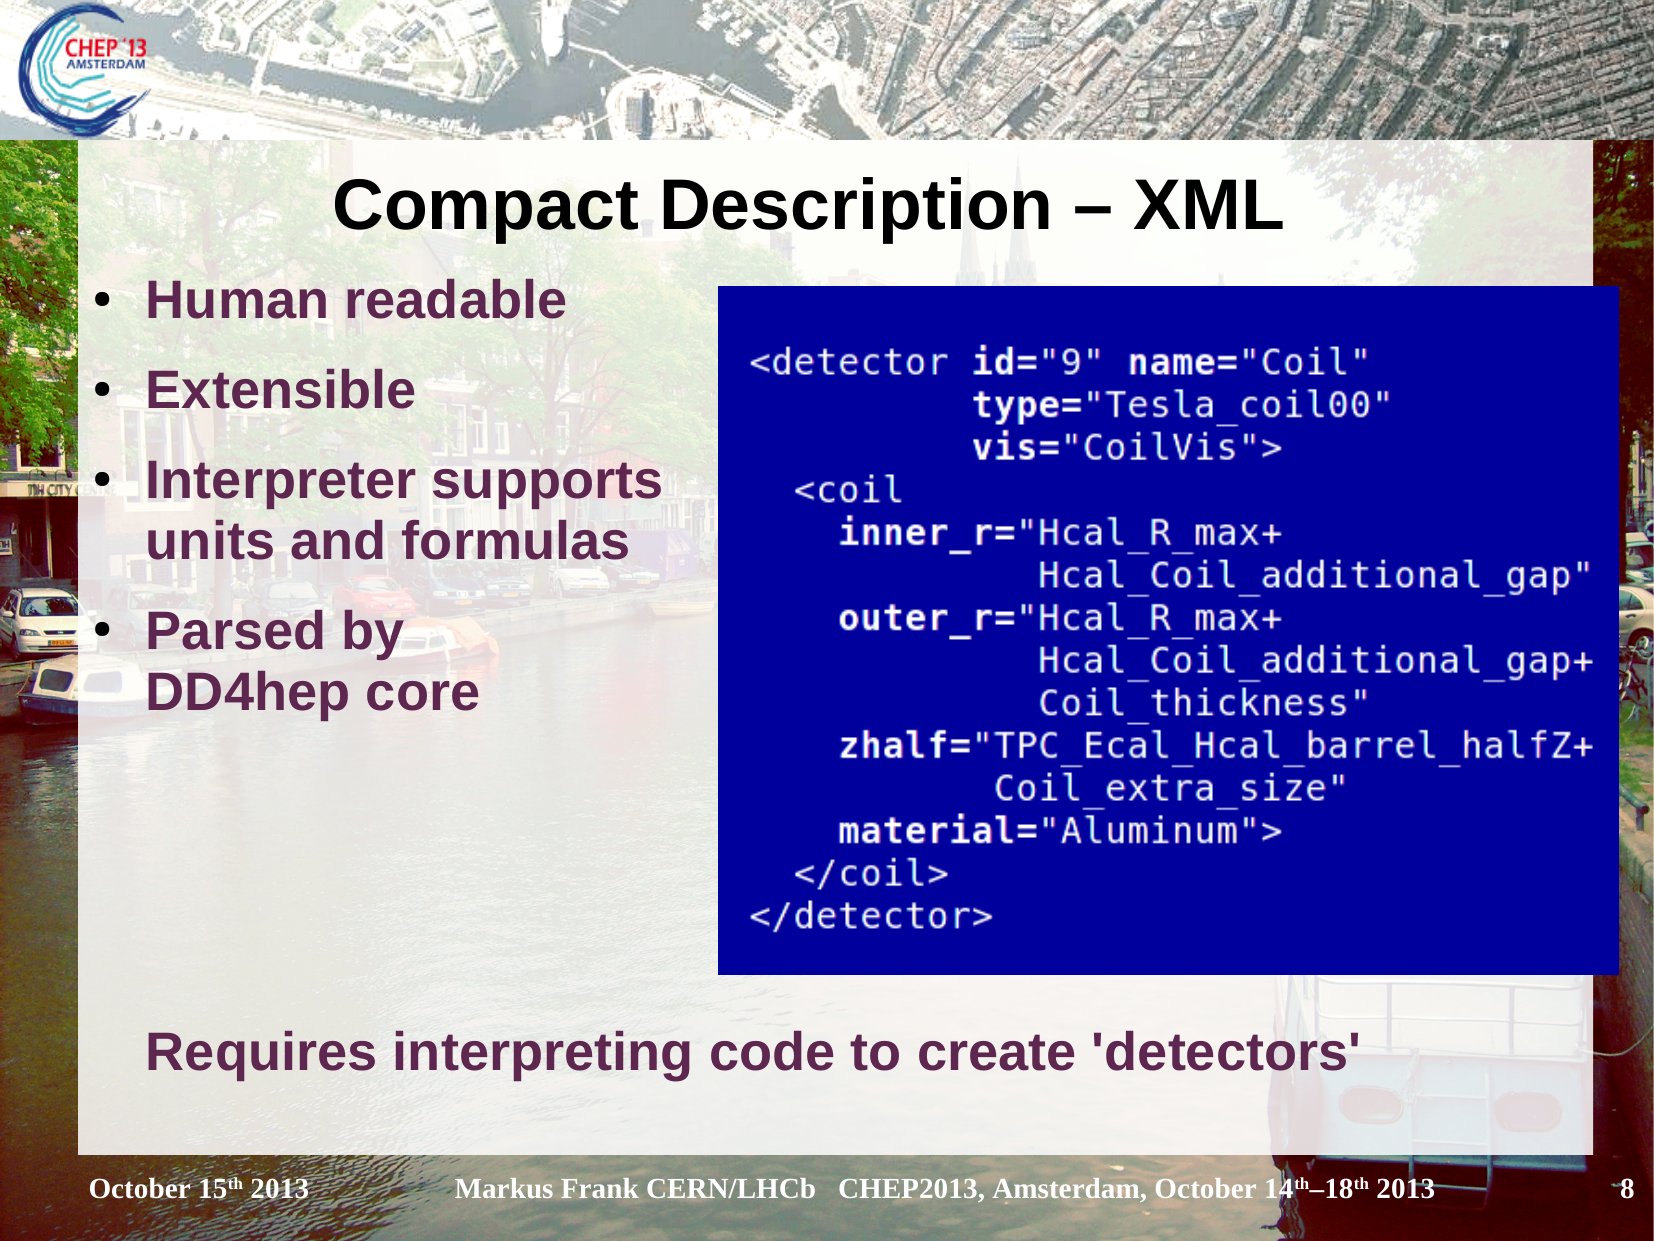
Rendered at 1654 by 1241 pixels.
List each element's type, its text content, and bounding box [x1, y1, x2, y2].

list Human readable Extensible Interpreter supports units and formulas Parsed by DD4hep core Requires interpreting code to create 'detectors' [75, 270, 1501, 1082]
picture [0, 0, 1654, 1241]
title Compact Description – XML [82, 139, 1536, 271]
